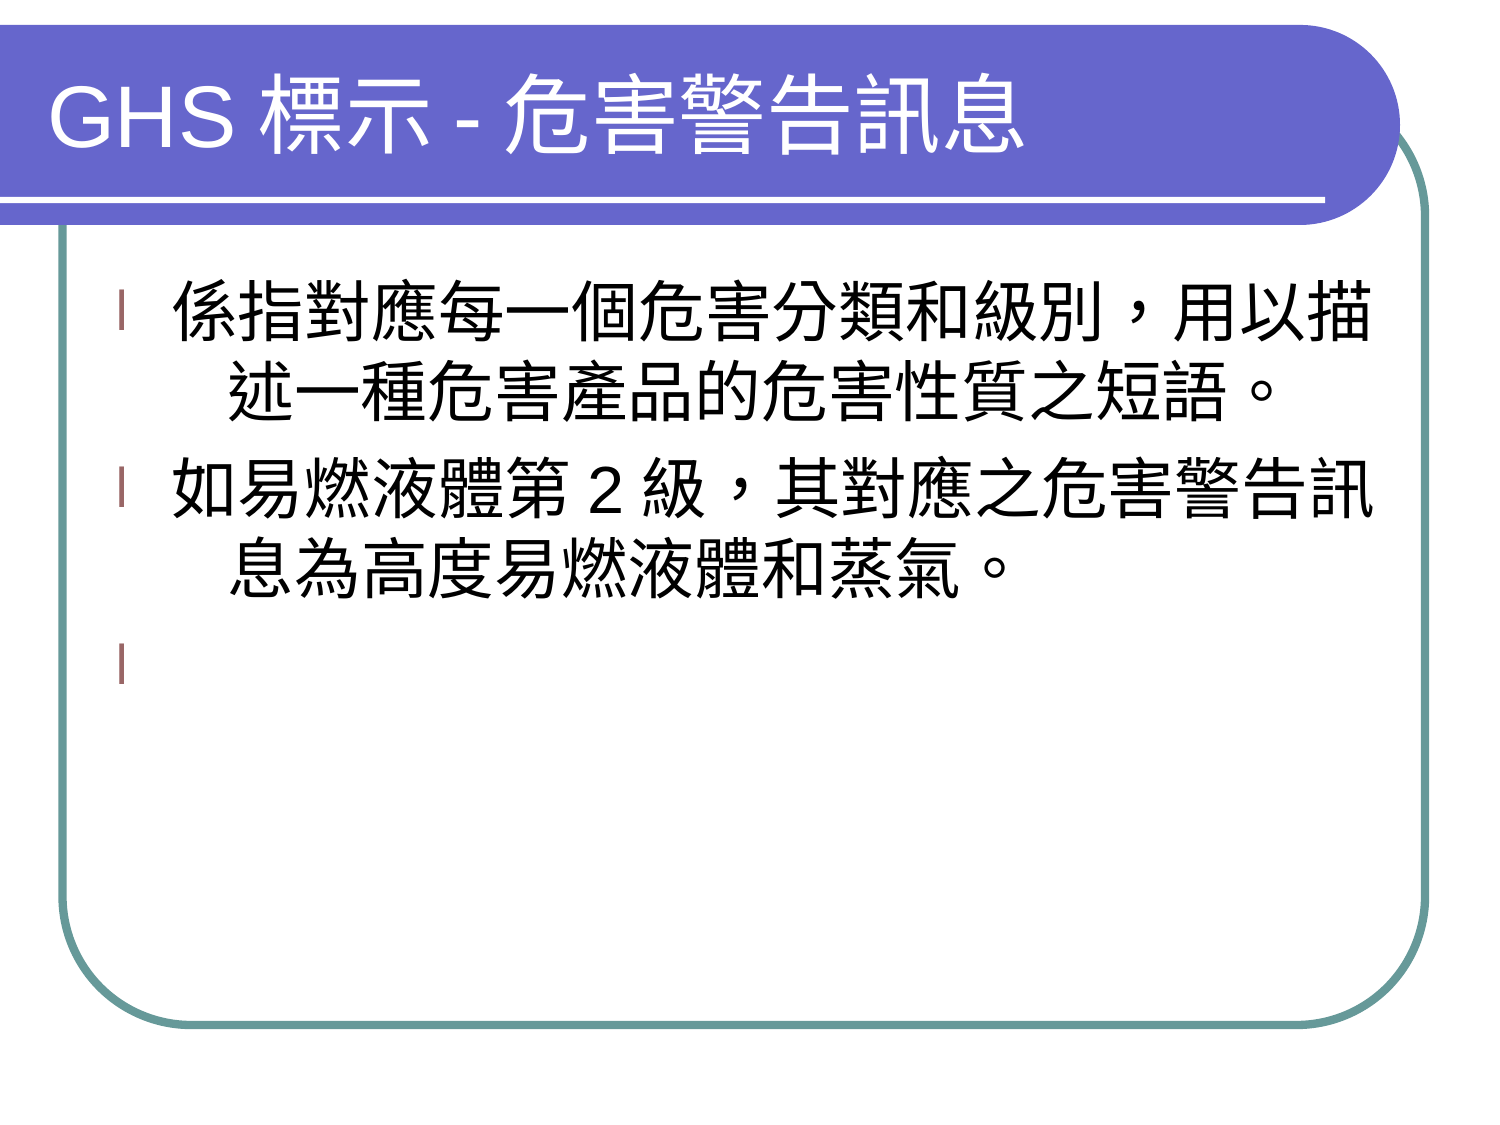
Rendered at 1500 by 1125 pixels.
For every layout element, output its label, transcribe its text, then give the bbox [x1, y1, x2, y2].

title GHS標示-危害警告訊息 [32, 37, 1347, 188]
list 係指對應每一個危害分類和級別，用以描述一種危害產品的危害性質之短語。 如易燃液體第2級，其對應之危害警告訊息為高度易燃液體和蒸氣。 [99, 262, 1400, 988]
